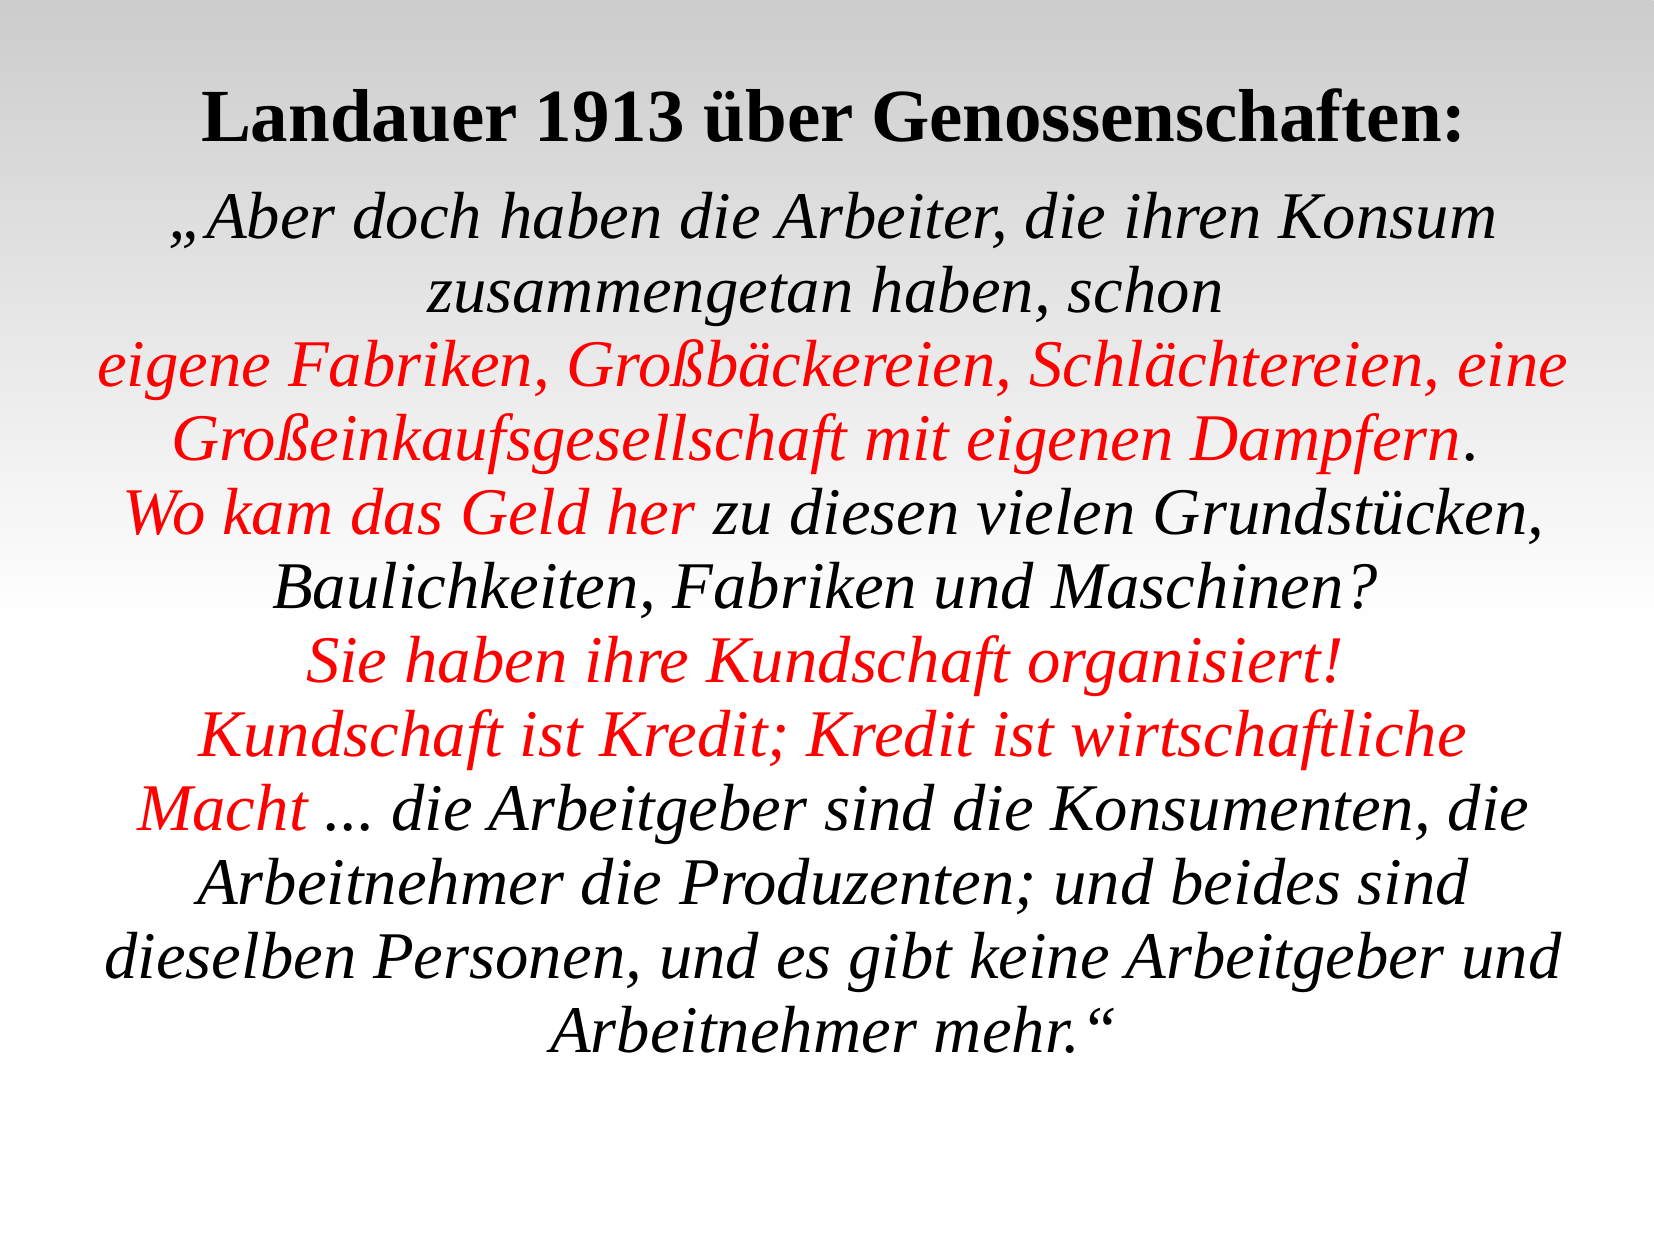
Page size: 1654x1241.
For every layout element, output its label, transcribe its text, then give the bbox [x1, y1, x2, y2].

text_box Landauer 1913 über Genossenschaften: „Aber doch haben die Arbeiter, die ihren Konsum zusammengetan haben, schon eigene Fabriken, Großbäckereien, Schlächtereien, eine Großeinkaufsgesellschaft mit eigenen Dampfern. Wo kam das Geld her zu diesen vielen Grundstücken, Baulichkeiten, Fabriken und Maschinen? Sie haben ihre Kundschaft organisiert! Kundschaft ist Kredit; Kredit ist wirtschaftliche Macht ... die Arbeitgeber sind die Konsumenten, die Arbeitnehmer die Produzenten; und beides sind dieselben Personen, und es gibt keine Arbeitgeber und Arbeitnehmer mehr.“ [59, 67, 1610, 1075]
